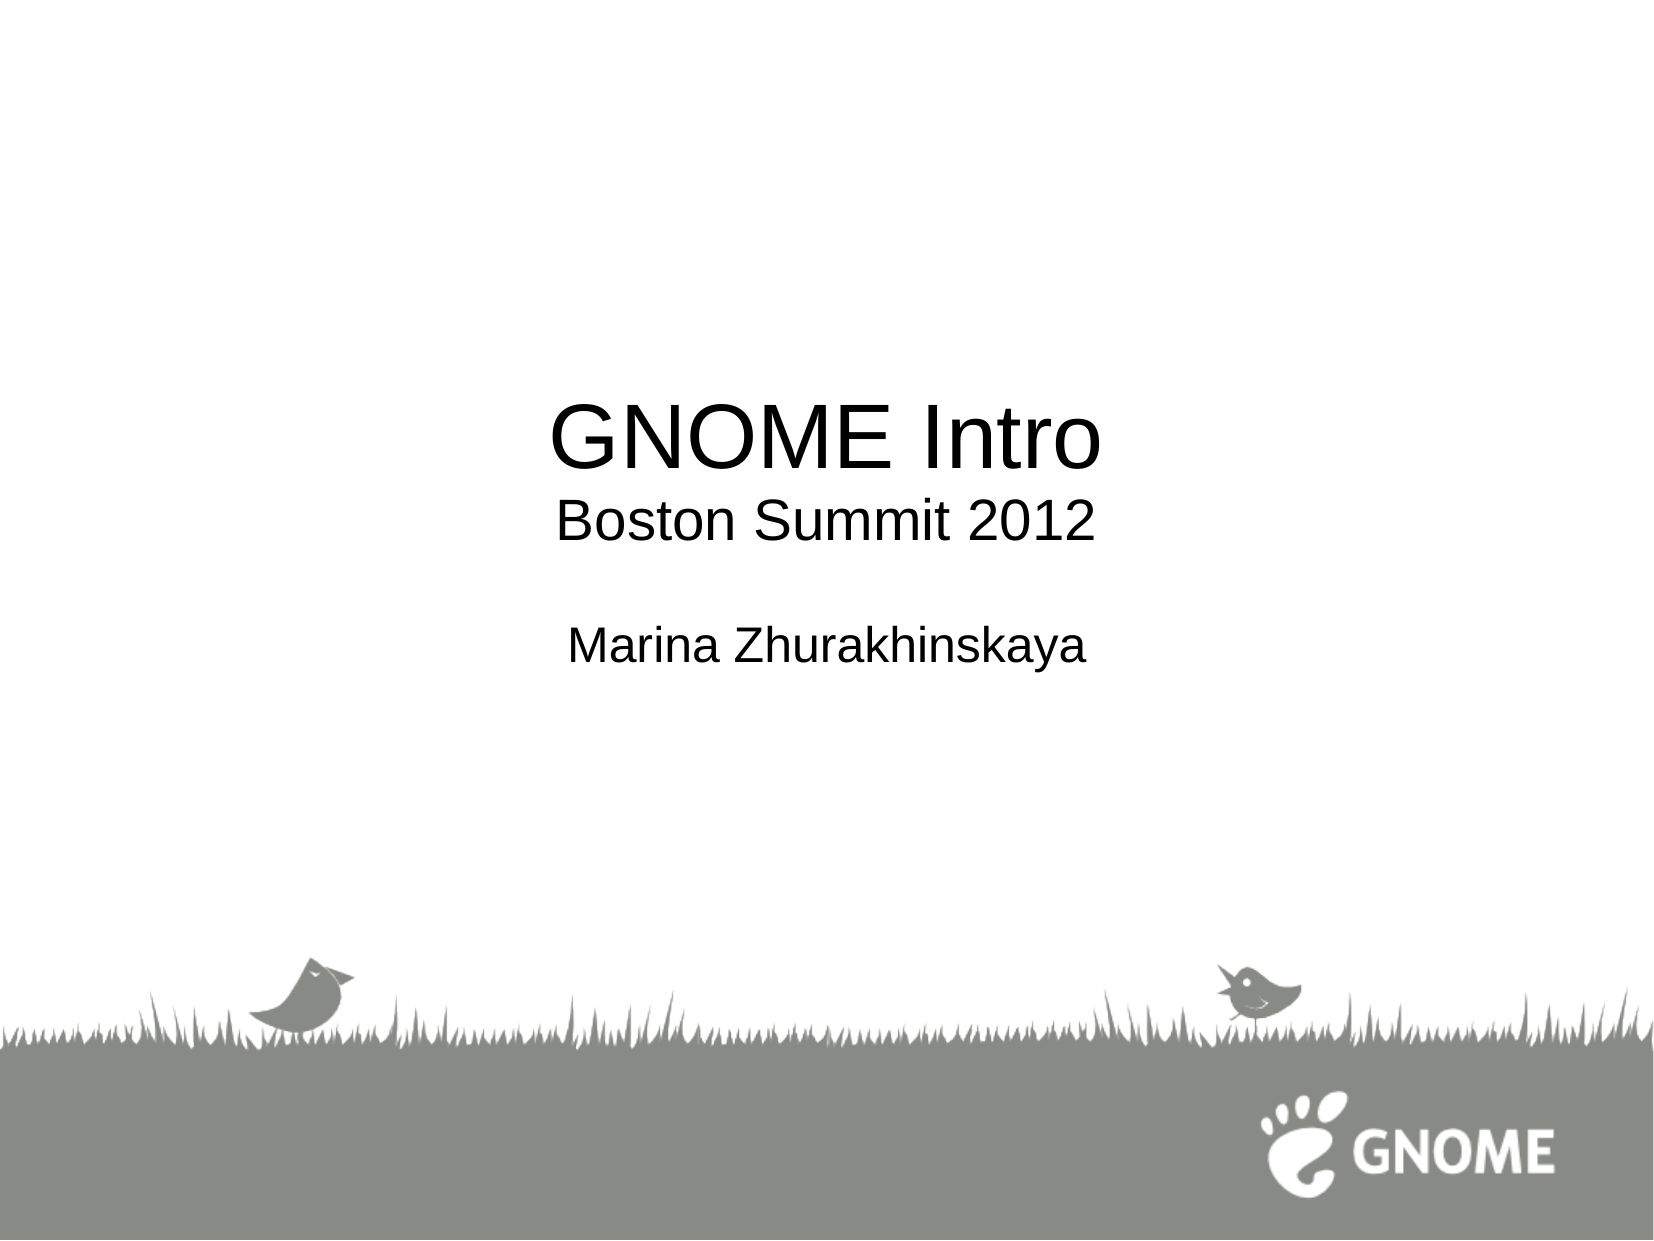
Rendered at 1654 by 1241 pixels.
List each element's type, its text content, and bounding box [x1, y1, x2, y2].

picture [0, 0, 1654, 1241]
subtitle GNOME Intro Boston Summit 2012 Marina Zhurakhinskaya [82, 49, 1571, 1010]
